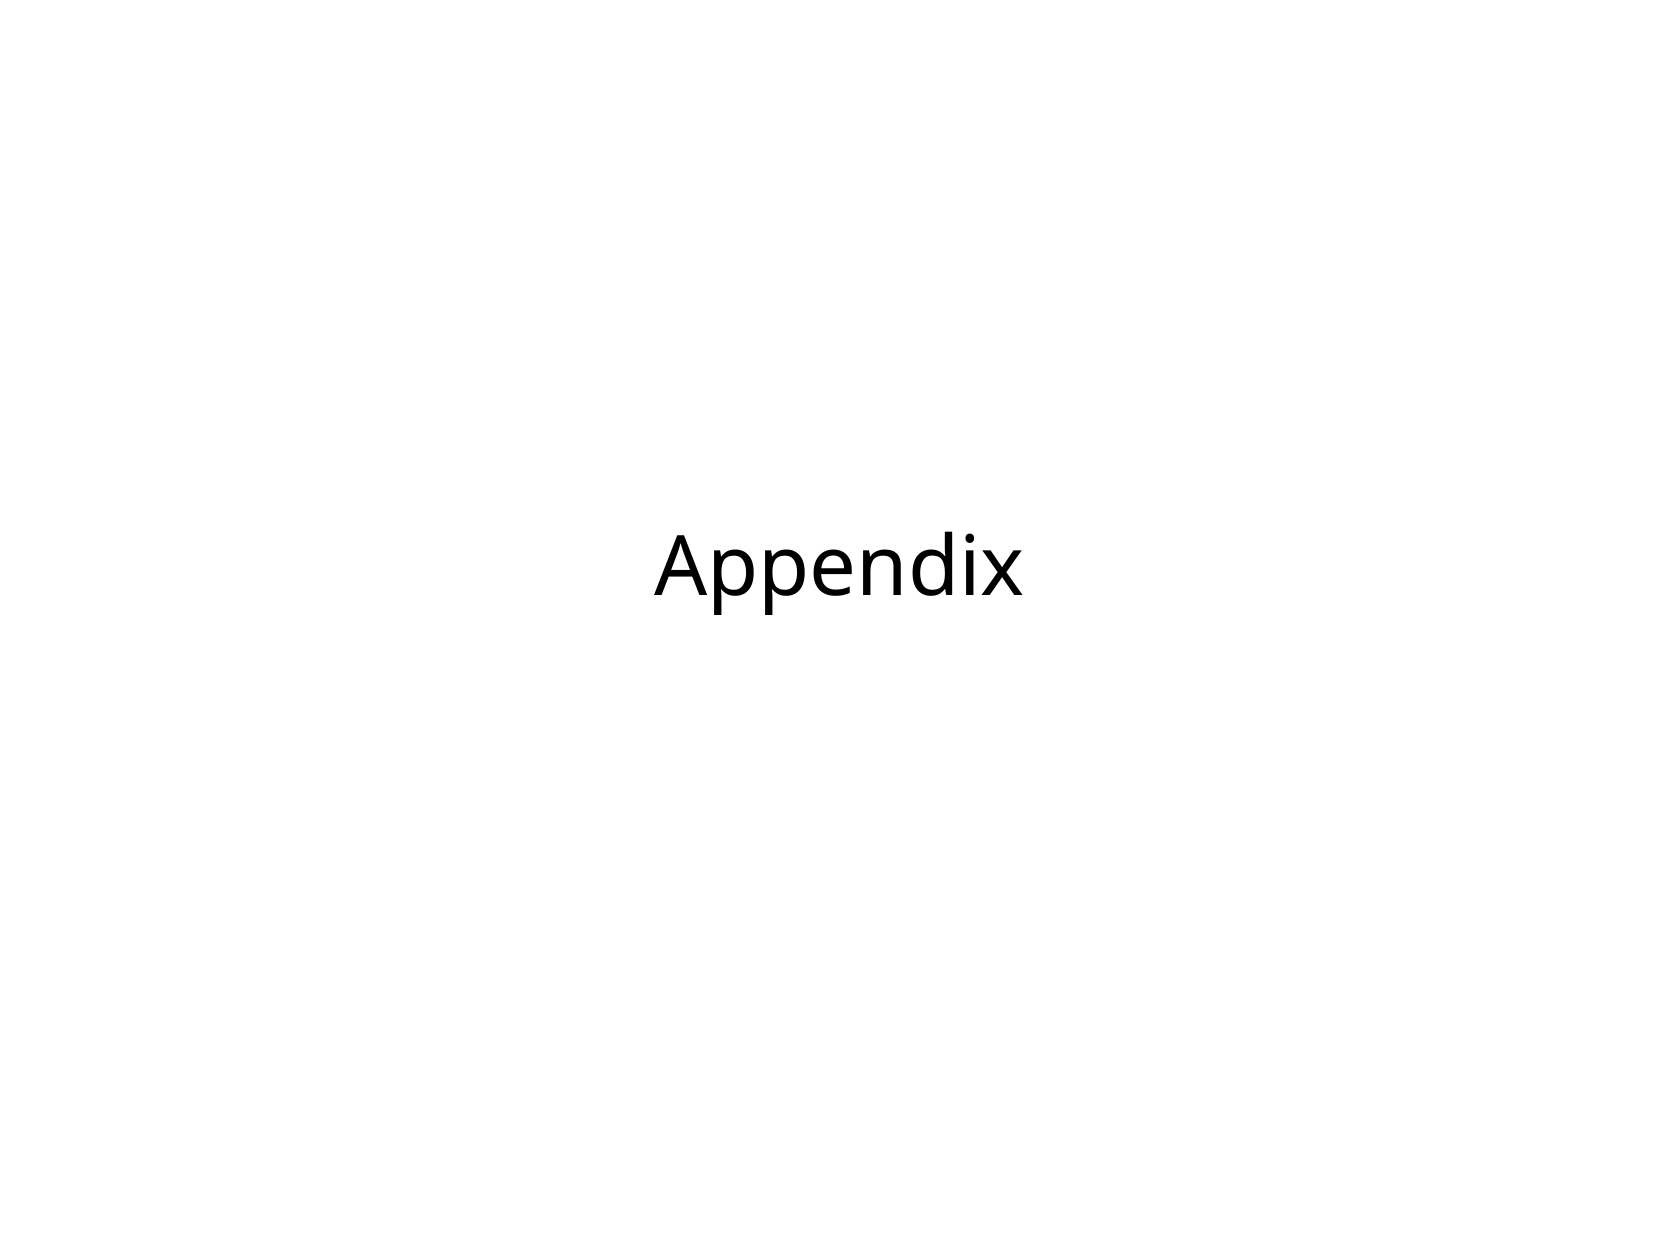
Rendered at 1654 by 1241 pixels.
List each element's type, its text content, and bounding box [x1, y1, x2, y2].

text_box Appendix [639, 499, 1015, 615]
